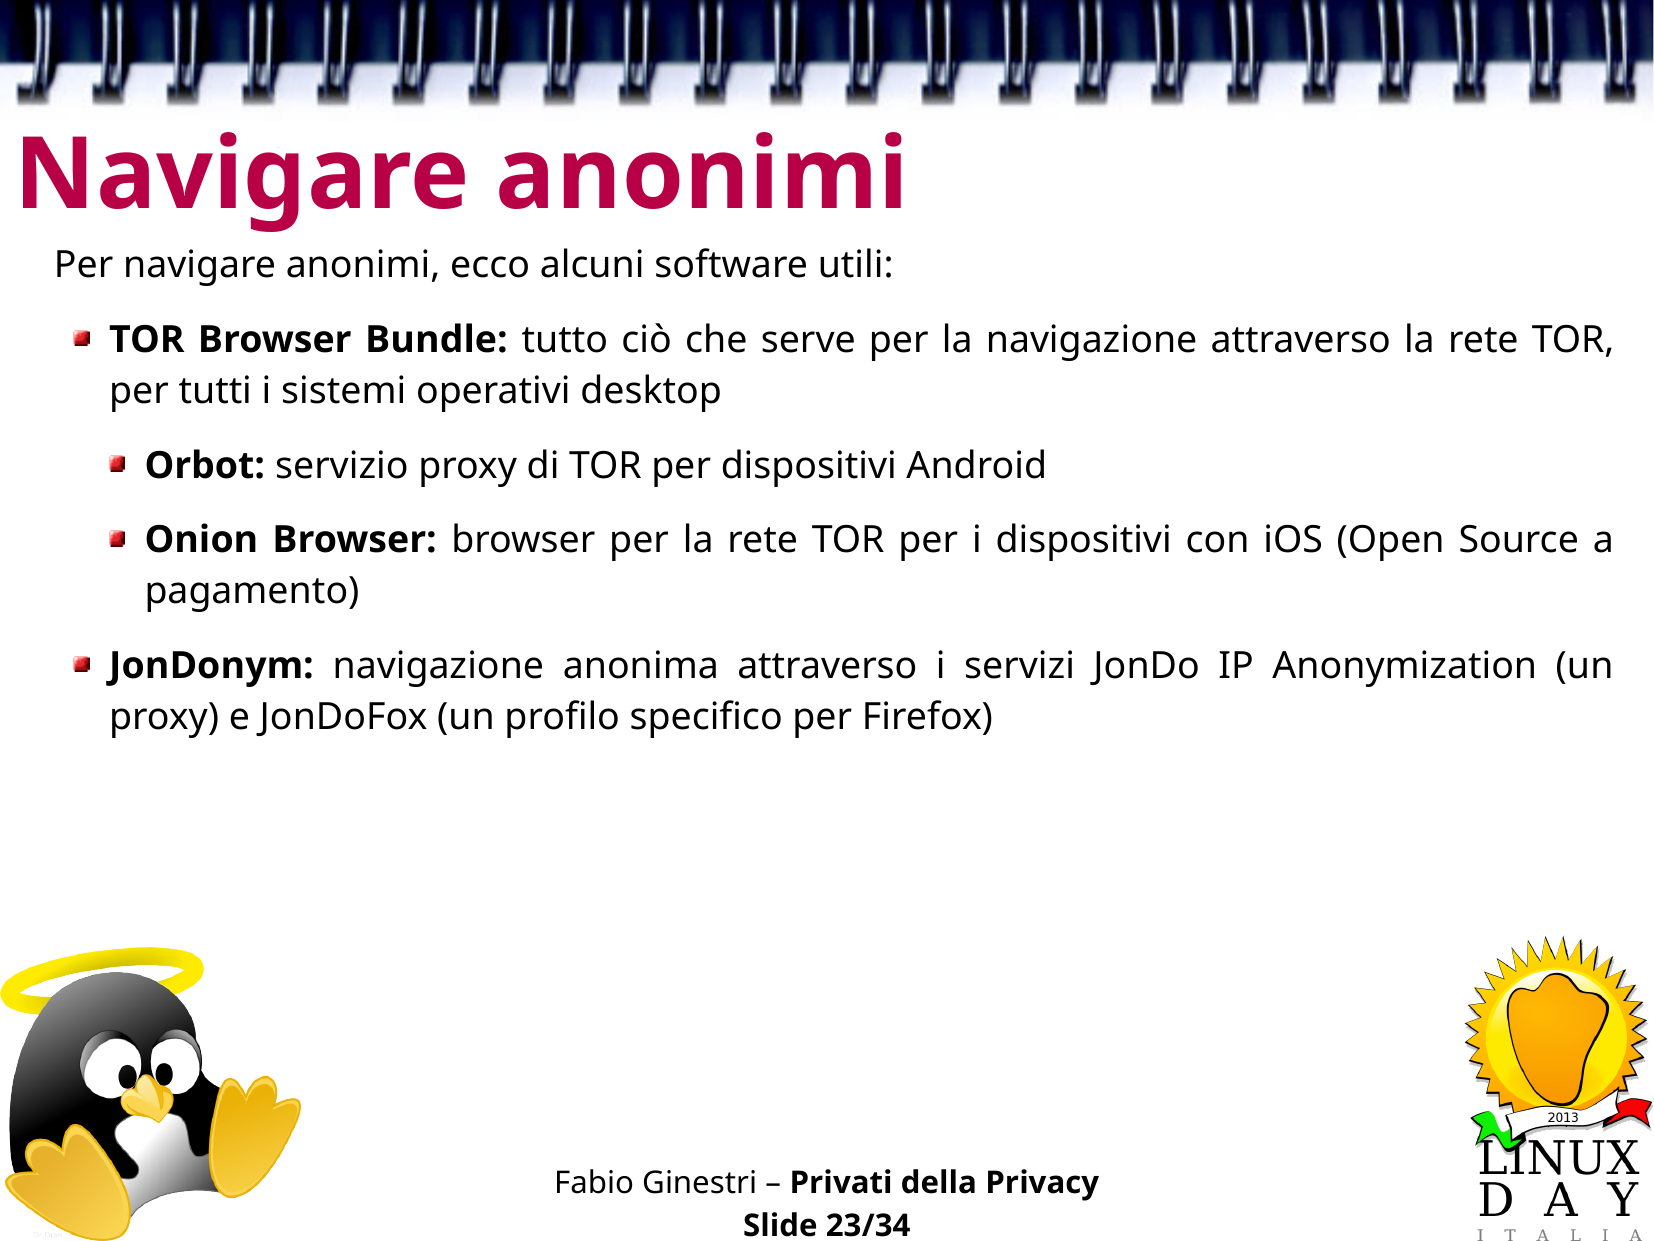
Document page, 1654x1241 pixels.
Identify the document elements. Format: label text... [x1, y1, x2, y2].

picture [1464, 935, 1654, 1241]
text_box Per navigare anonimi, ecco alcuni software utili: TOR Browser Bundle: tutto ciò che serve per la navigazione attraverso la rete TOR, per tutti i sistemi operativi desktop Orbot: servizio proxy di TOR per dispositivi Android Onion Browser: browser per la rete TOR per i dispositivi con iOS (Open Source a pagamento) JonDonym: navigazione anonima attraverso i servizi JonDo IP Anonymization (un proxy) e JonDoFox (un profilo specifico per Firefox) [23, 230, 1630, 689]
text_box Fabio Ginestri – Privati della Privacy Slide <numero>/34 [550, 1152, 1104, 1241]
text_box Navigare anonimi [0, 94, 889, 226]
picture [0, 0, 1654, 121]
picture [0, 947, 301, 1241]
